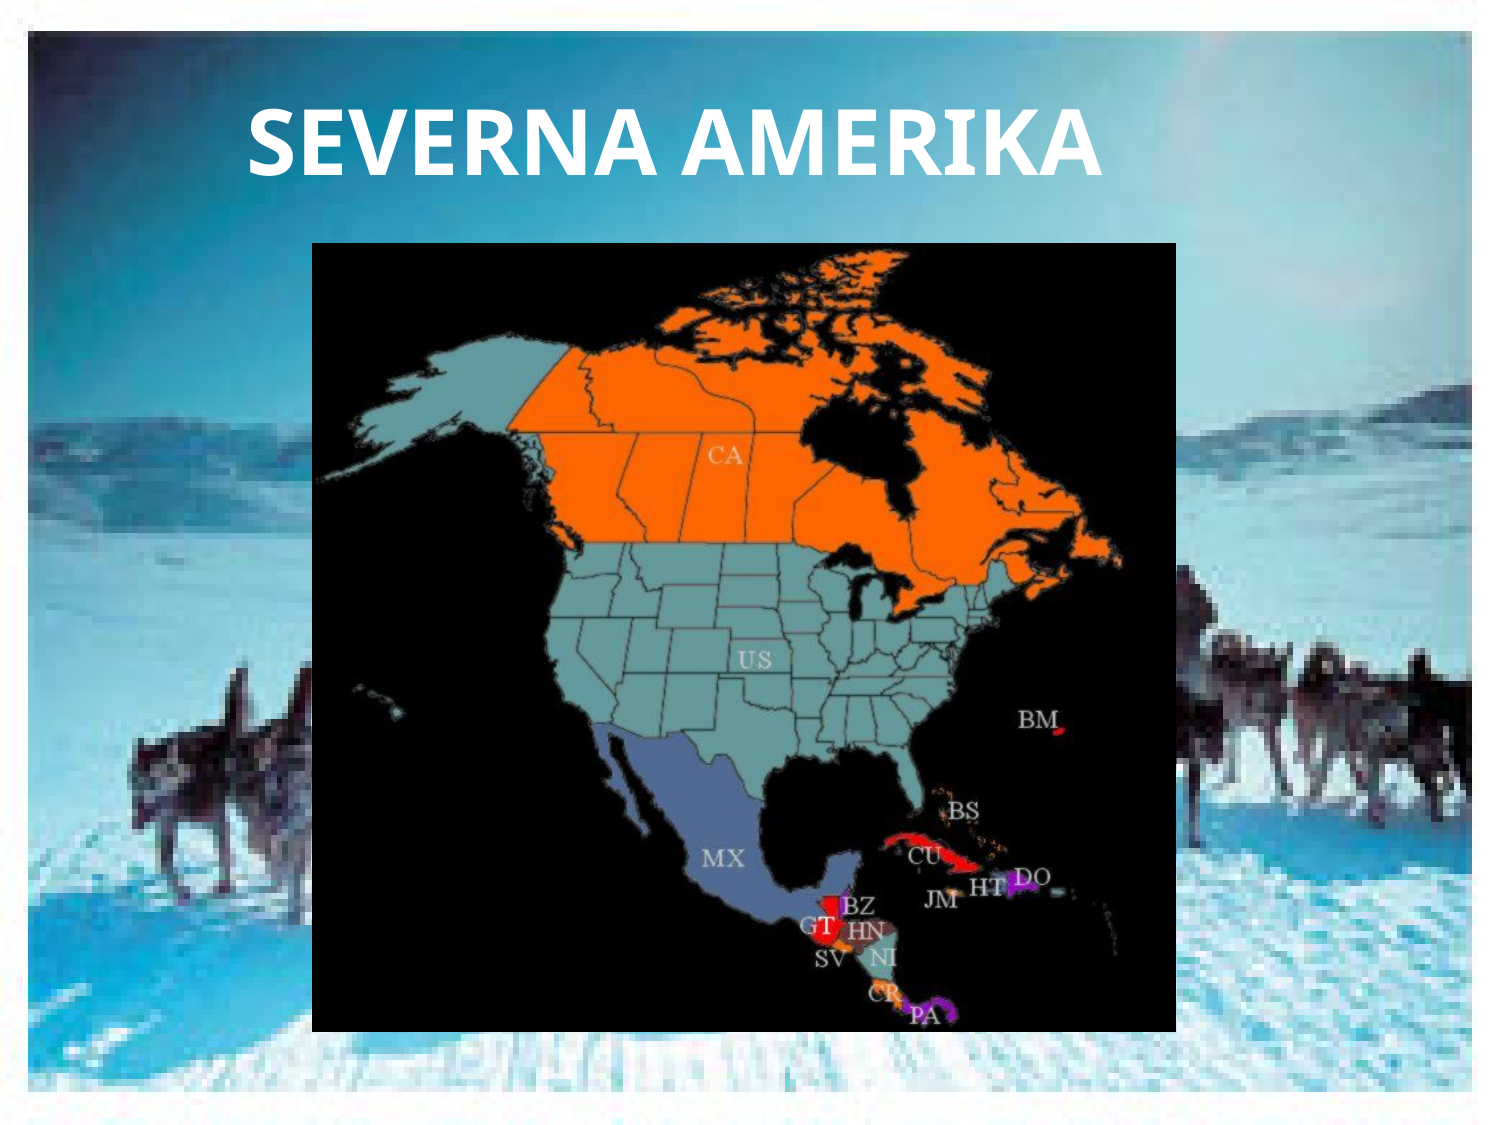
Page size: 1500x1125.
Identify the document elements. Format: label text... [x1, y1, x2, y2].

title SEVERNA AMERIKA [0, 45, 1350, 233]
picture [0, 0, 1500, 1125]
